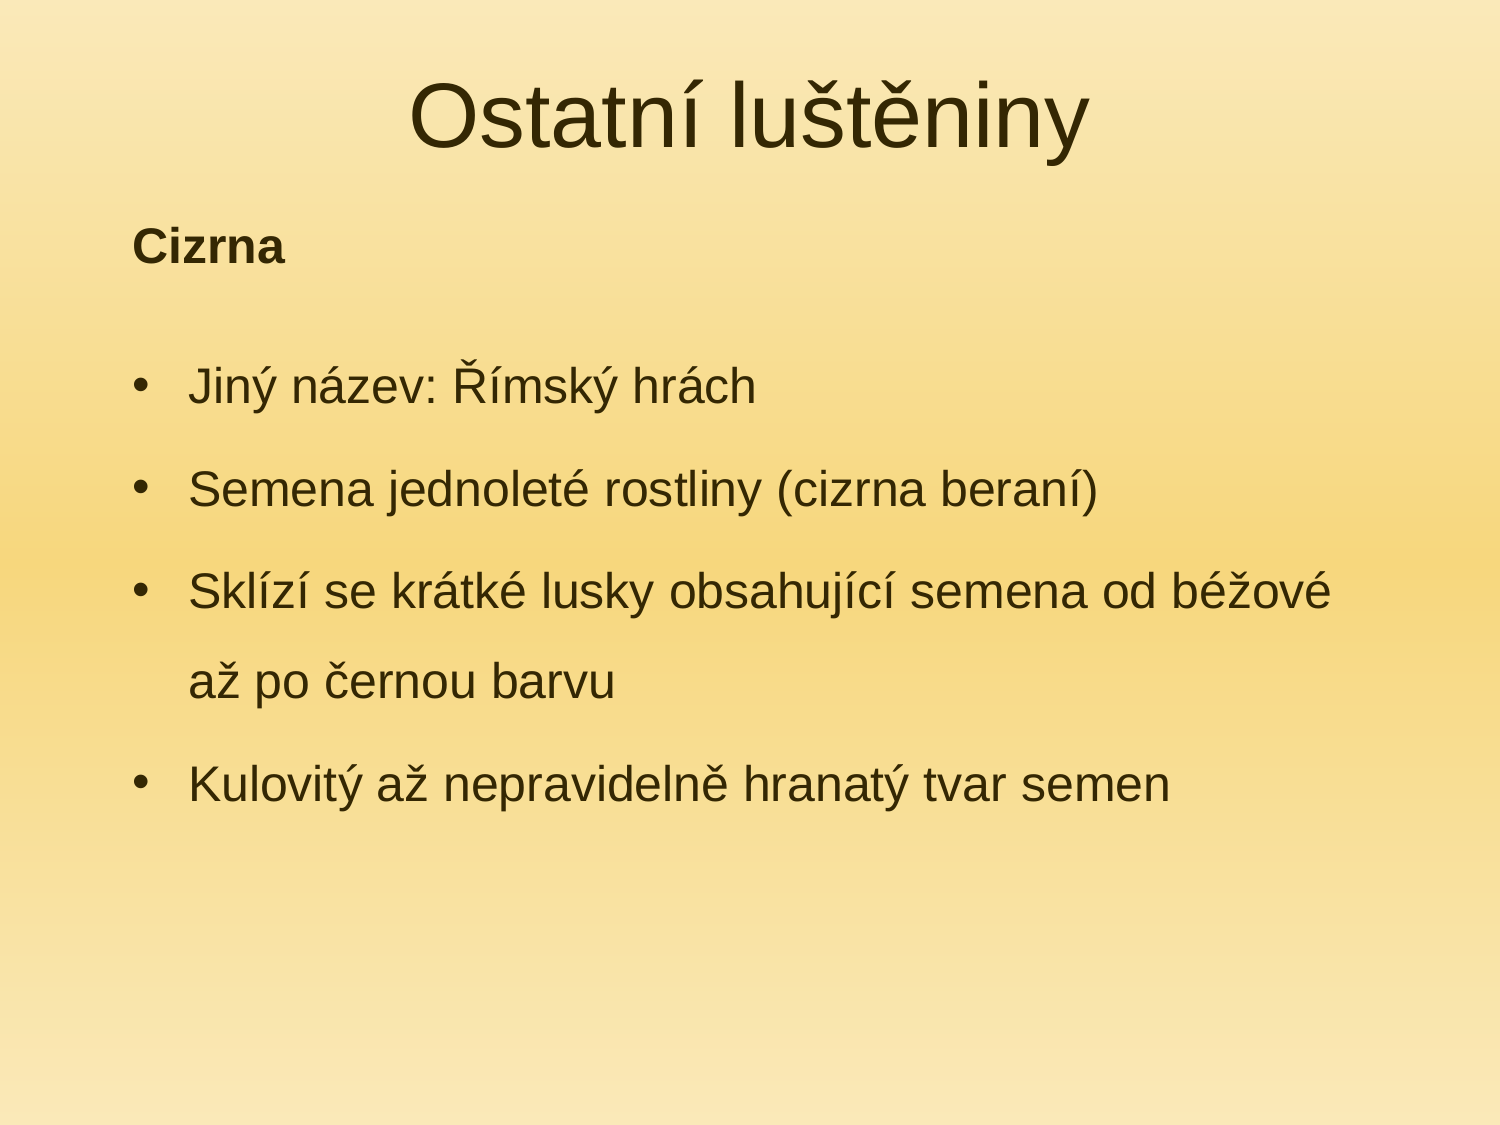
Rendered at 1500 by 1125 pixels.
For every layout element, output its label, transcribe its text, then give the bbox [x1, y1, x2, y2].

list Jiný název: Římský hrách Semena jednoleté rostliny (cizrna beraní) Sklízí se krátké lusky obsahující semena od béžové až po černou barvu Kulovitý až nepravidelně hranatý tvar semen [117, 316, 1372, 1005]
title Ostatní luštěniny [75, 45, 1426, 176]
list Cizrna [117, 199, 722, 282]
